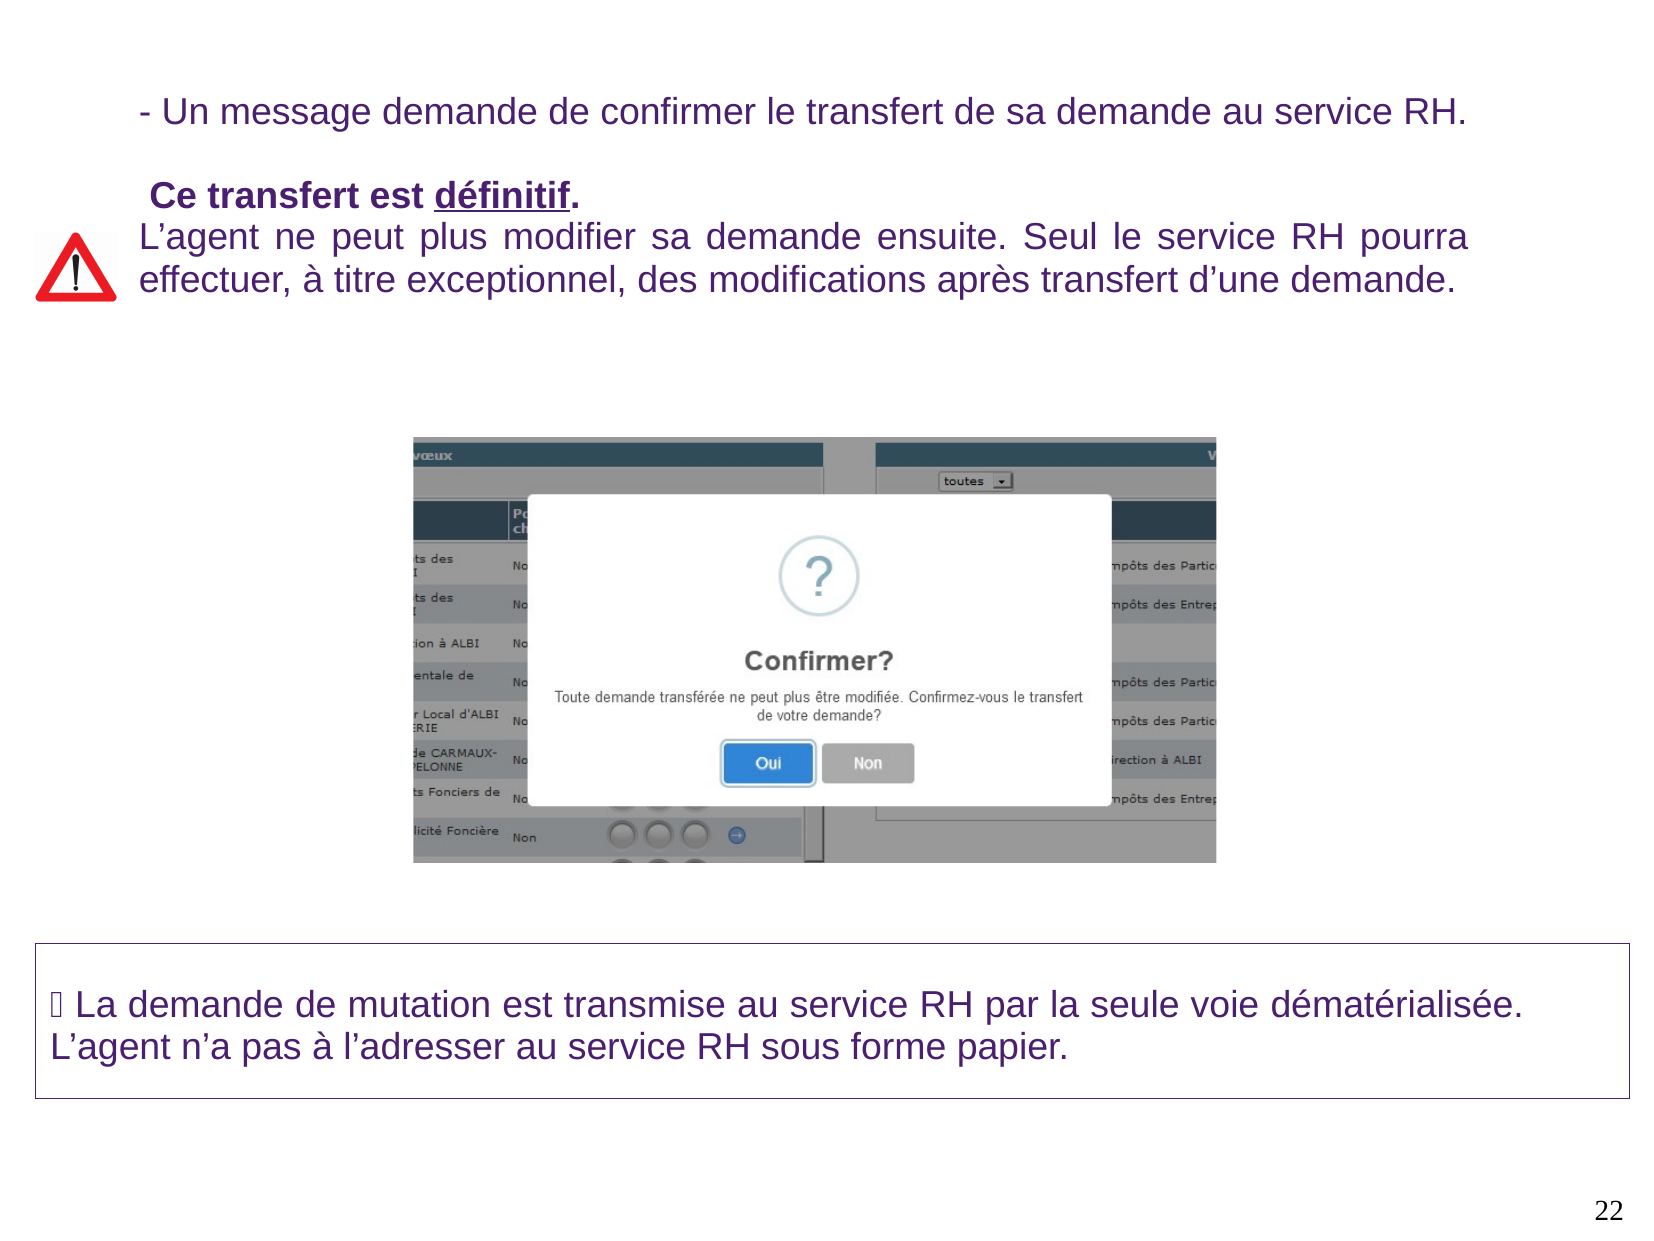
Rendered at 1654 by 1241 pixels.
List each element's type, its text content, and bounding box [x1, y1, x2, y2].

picture [35, 232, 117, 302]
text_box - Un message demande de confirmer le transfert de sa demande au service RH. Ce transfert est définitif. L’agent ne peut plus modifier sa demande ensuite. Seul le service RH pourra effectuer, à titre exceptionnel, des modifications après transfert d’une demande. [124, 82, 1589, 350]
text_box  La demande de mutation est transmise au service RH par la seule voie dématérialisée. L’agent n’a pas à l’adresser au service RH sous forme papier. [35, 943, 1630, 1099]
picture [413, 437, 1217, 863]
